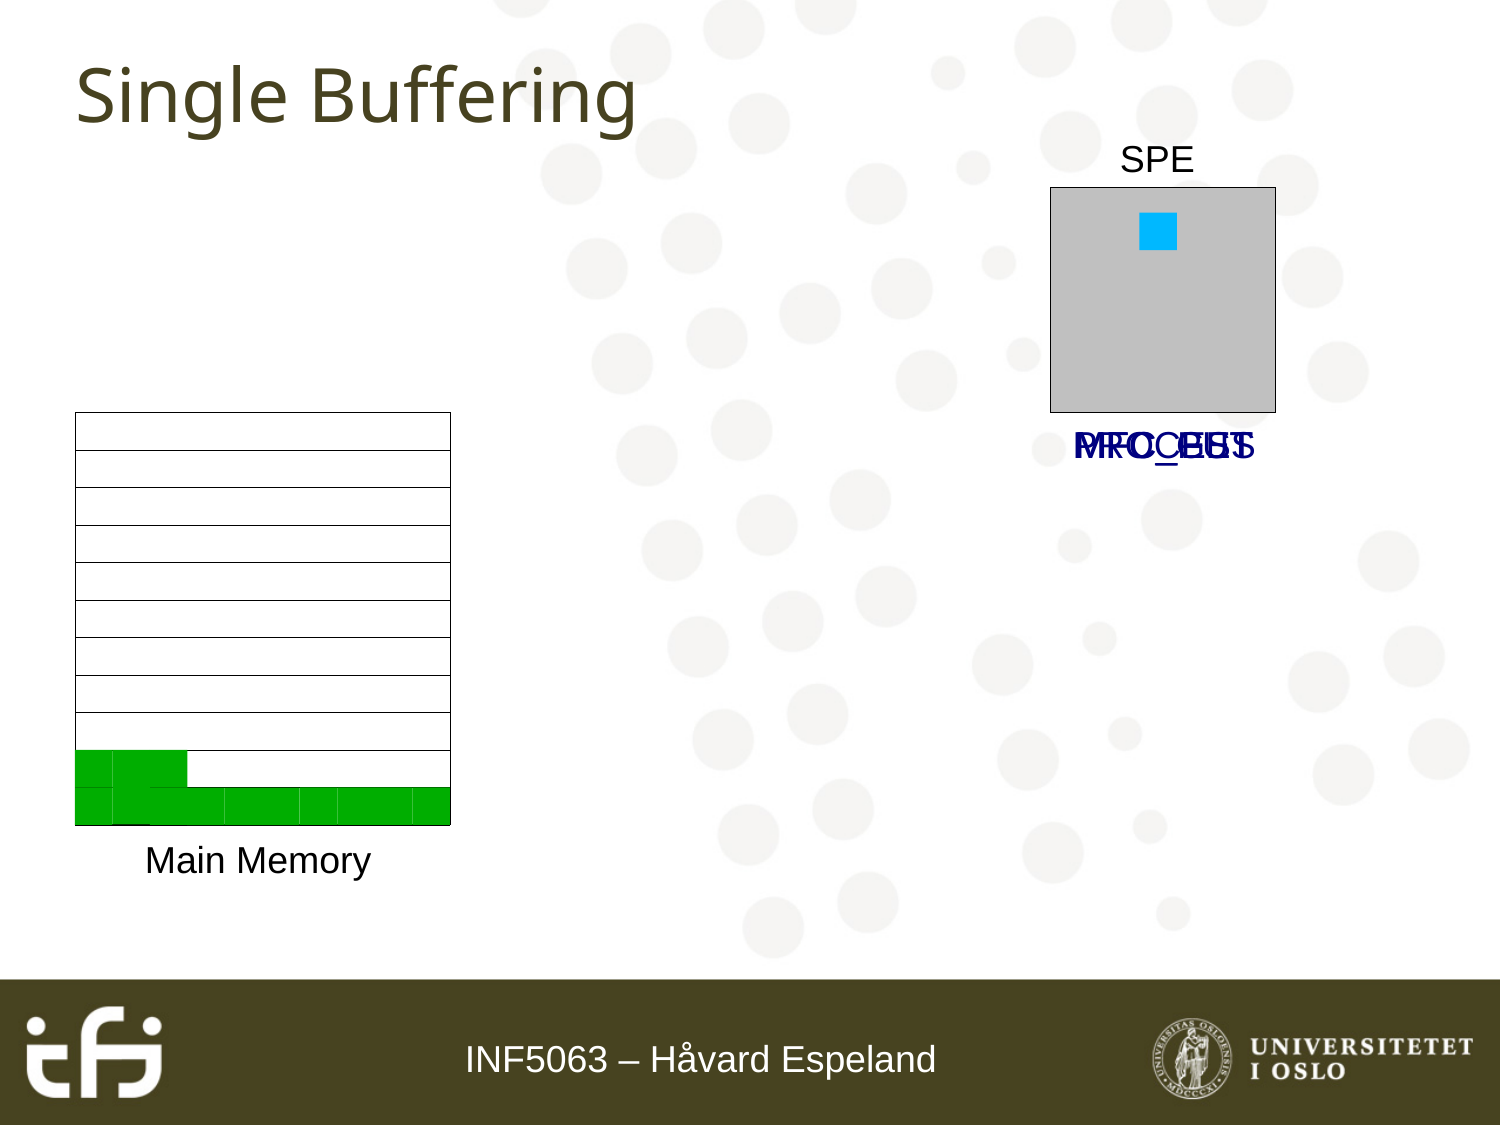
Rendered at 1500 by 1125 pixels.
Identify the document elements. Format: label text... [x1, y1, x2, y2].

text_box MFC_PUT [1051, 413, 1277, 474]
picture [0, 0, 1500, 1125]
title Single Buffering [75, 40, 1426, 146]
text_box [74, 412, 451, 826]
text_box [1050, 187, 1276, 413]
text_box Main Memory [130, 828, 393, 889]
text_box SPE [1105, 127, 1218, 188]
